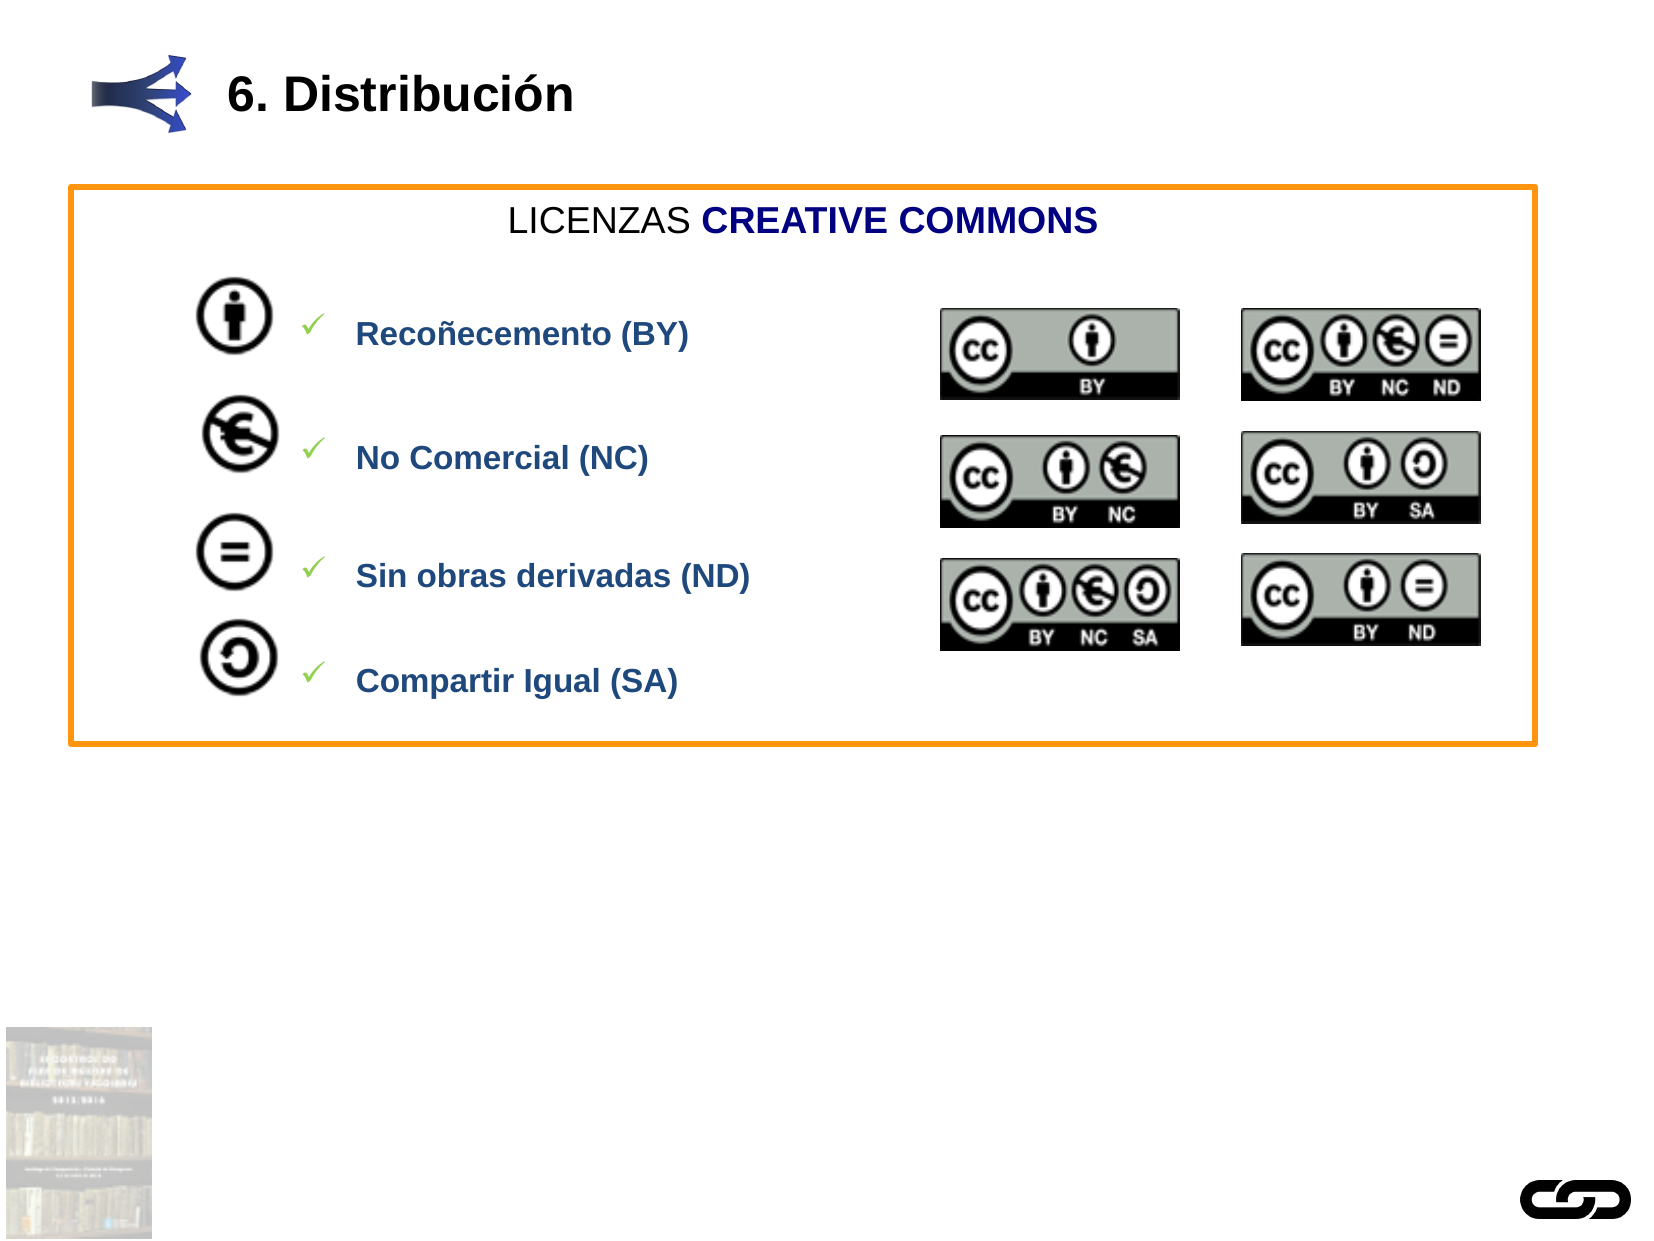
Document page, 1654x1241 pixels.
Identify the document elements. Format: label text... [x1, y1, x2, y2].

text_box 6. Distribución [212, 59, 1359, 130]
picture [1241, 431, 1481, 524]
picture [6, 1027, 152, 1239]
picture [1241, 553, 1481, 646]
text_box [70, 250, 1536, 745]
picture [1241, 308, 1481, 401]
text_box LICENZAS CREATIVE COMMONS [70, 192, 1536, 250]
text_box Sin obras derivadas (ND) [284, 526, 787, 602]
text_box Recoñecemento (BY) [273, 284, 717, 360]
picture [940, 435, 1180, 528]
text_box Compartir Igual (SA) [284, 631, 787, 708]
picture [194, 613, 285, 703]
picture [190, 271, 280, 362]
picture [190, 507, 280, 598]
text_box No Comercial (NC) [284, 408, 723, 484]
picture [940, 558, 1180, 651]
picture [940, 308, 1180, 400]
picture [82, 47, 201, 140]
picture [196, 389, 286, 480]
picture [1520, 1180, 1631, 1219]
text_box [70, 186, 1536, 192]
